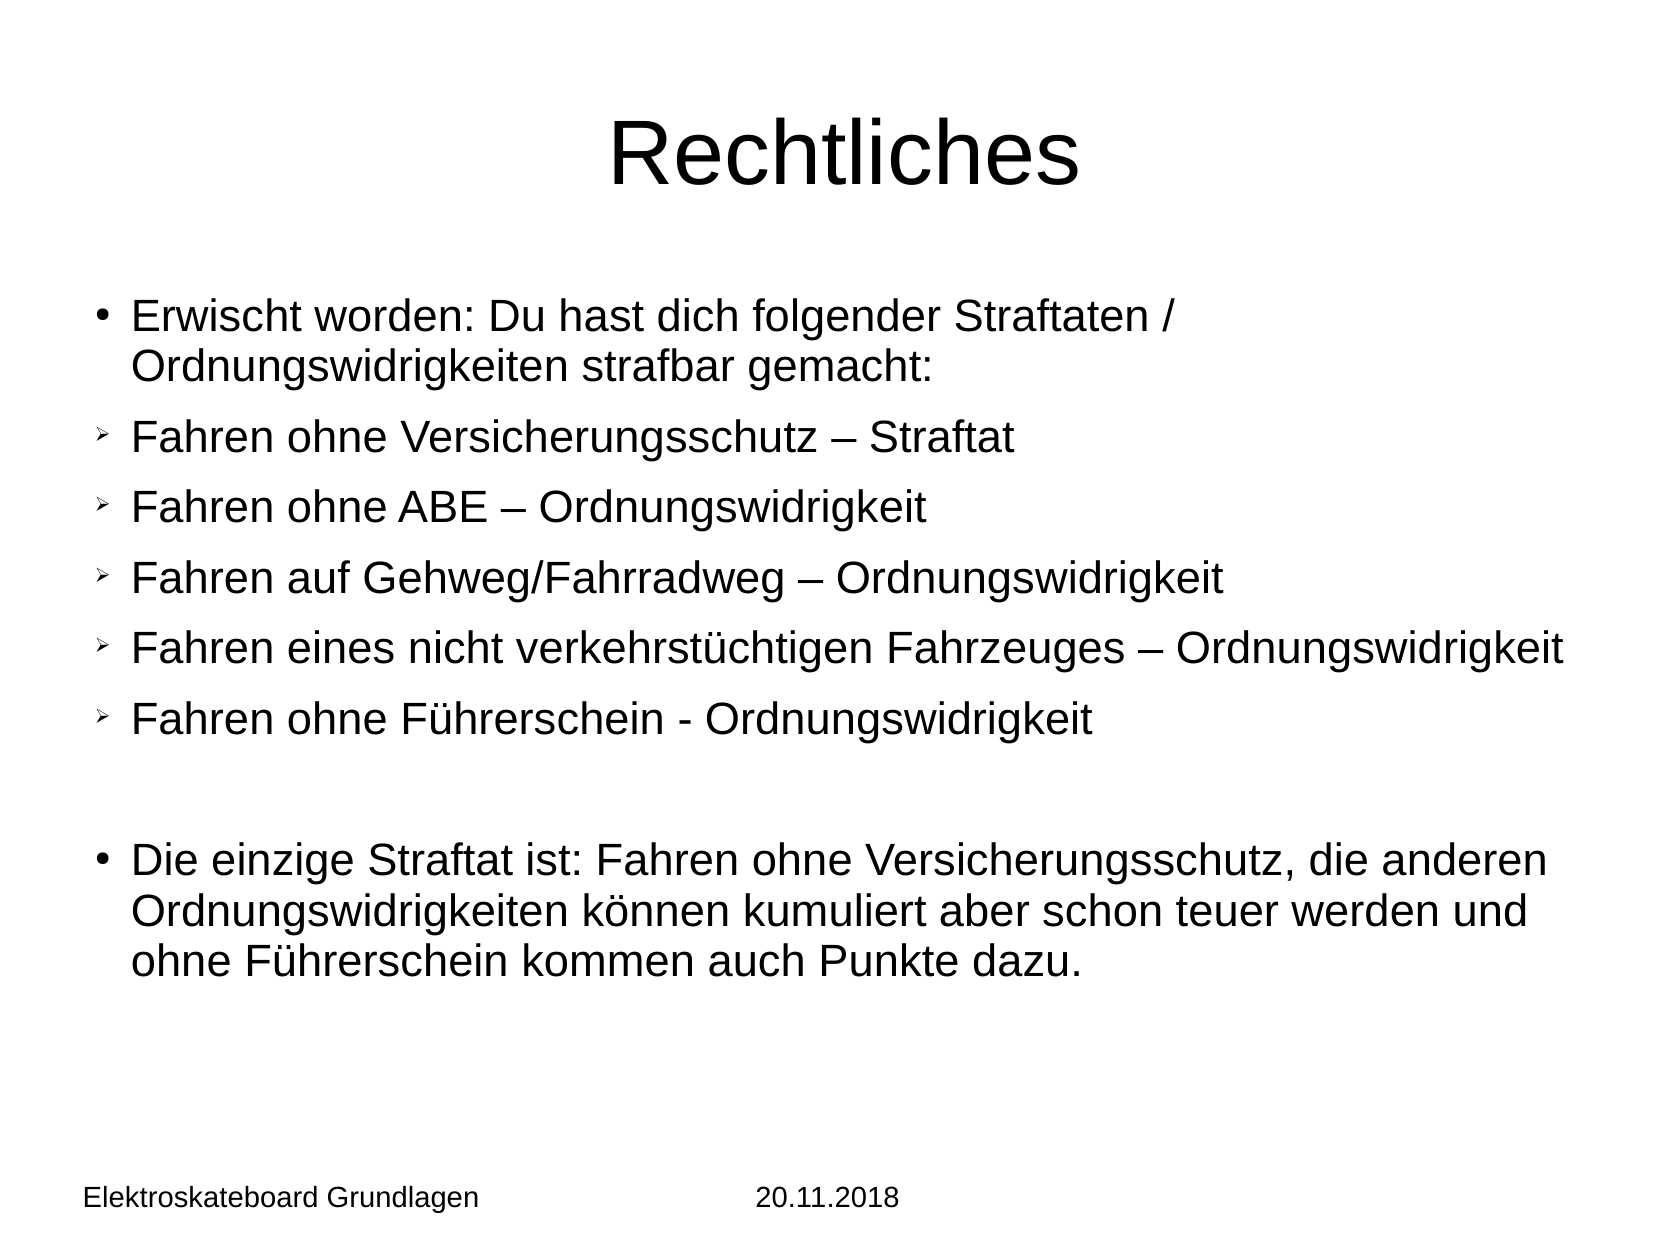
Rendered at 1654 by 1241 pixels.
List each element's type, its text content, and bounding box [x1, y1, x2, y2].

title Rechtliches [82, 49, 1571, 257]
list Erwischt worden: Du hast dich folgender Straftaten / Ordnungswidrigkeiten strafbar gemacht: Fahren ohne Versicherungsschutz – Straftat Fahren ohne ABE – Ordnungswidrigkeit Fahren auf Gehweg/Fahrradweg – Ordnungswidrigkeit Fahren eines nicht verkehrstüchtigen Fahrzeuges – Ordnungswidrigkeit Fahren ohne Führerschein - Ordnungswidrigkeit Die einzige Straftat ist: Fahren ohne Versicherungsschutz, die anderen Ordnungswidrigkeiten können kumuliert aber schon teuer werden und ohne Führerschein kommen auch Punkte dazu. [82, 290, 1571, 1010]
